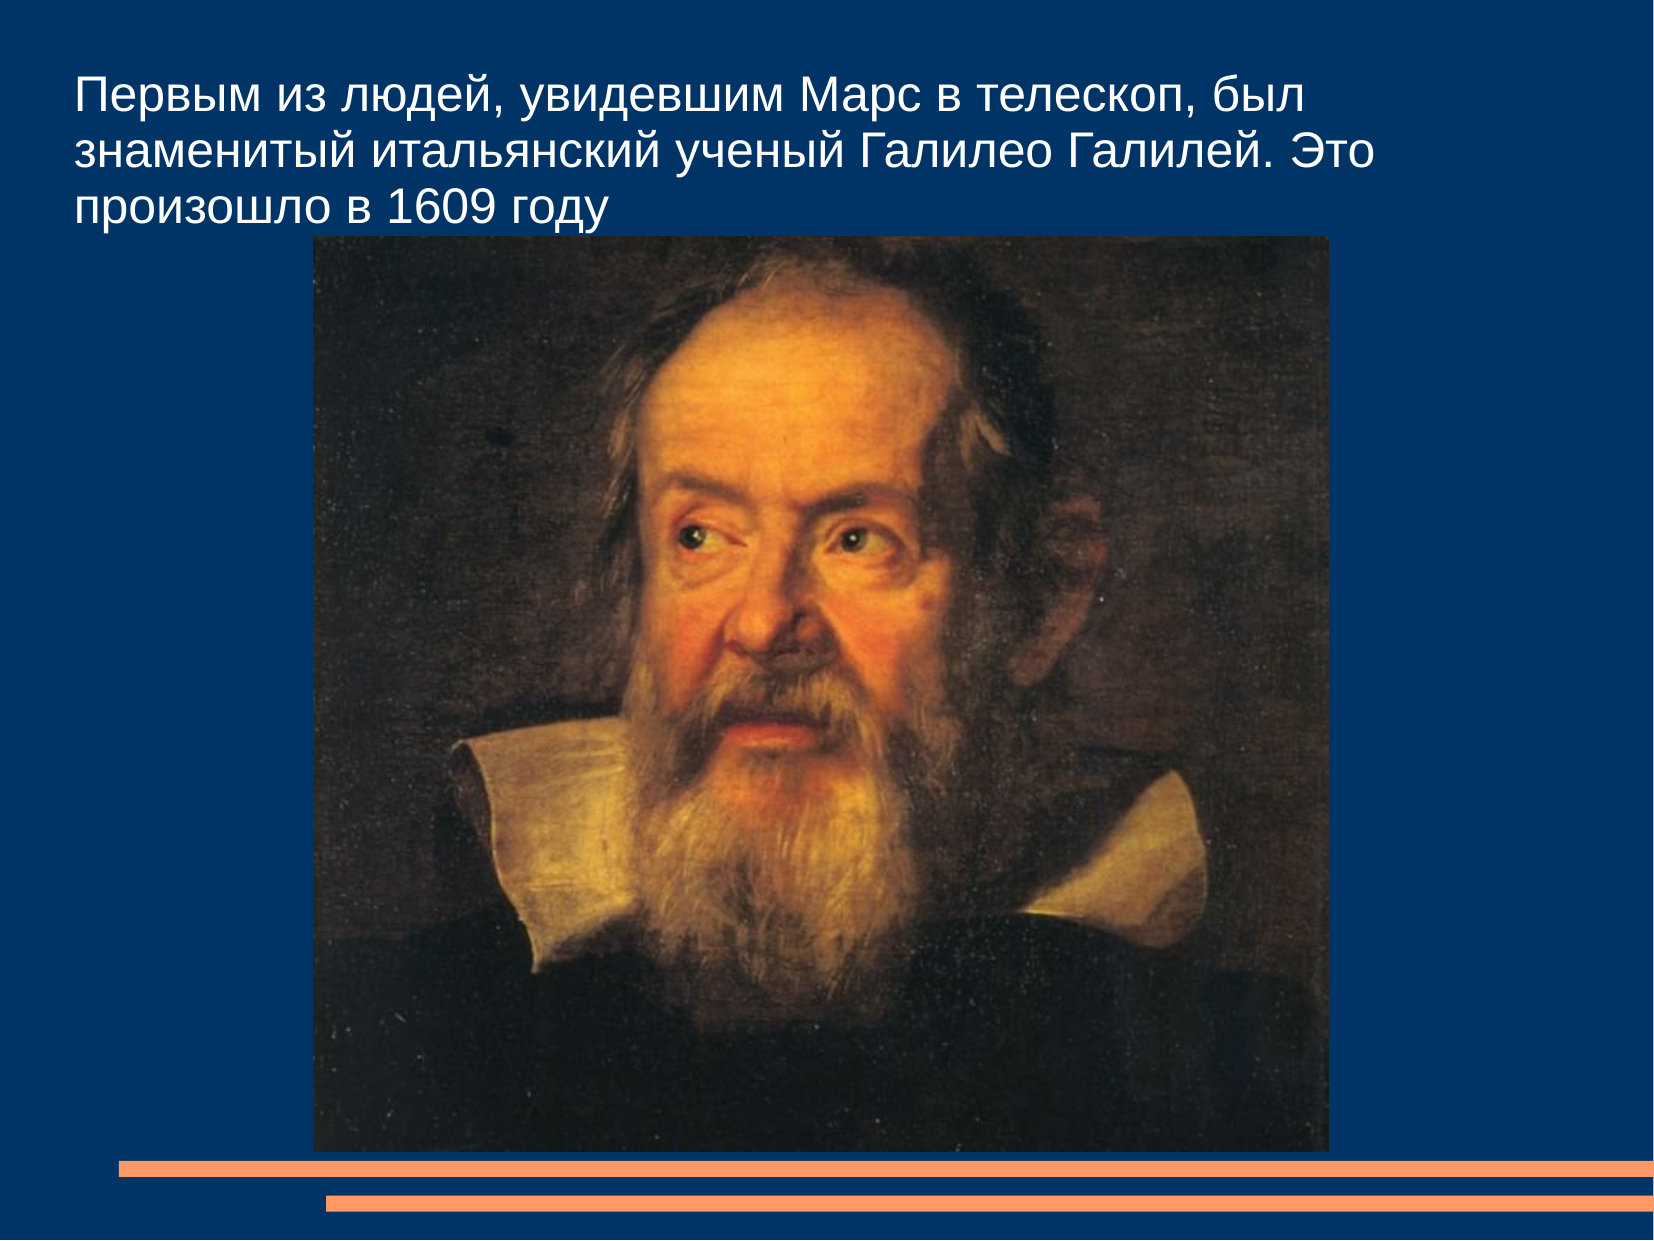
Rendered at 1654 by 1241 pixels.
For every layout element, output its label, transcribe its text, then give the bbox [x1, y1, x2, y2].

picture [313, 236, 1329, 1152]
text_box Первым из людей, увидевшим Марс в телескоп, был знаменитый итальянский ученый Галилео Галилей. Это произошло в 1609 году [59, 59, 1538, 249]
